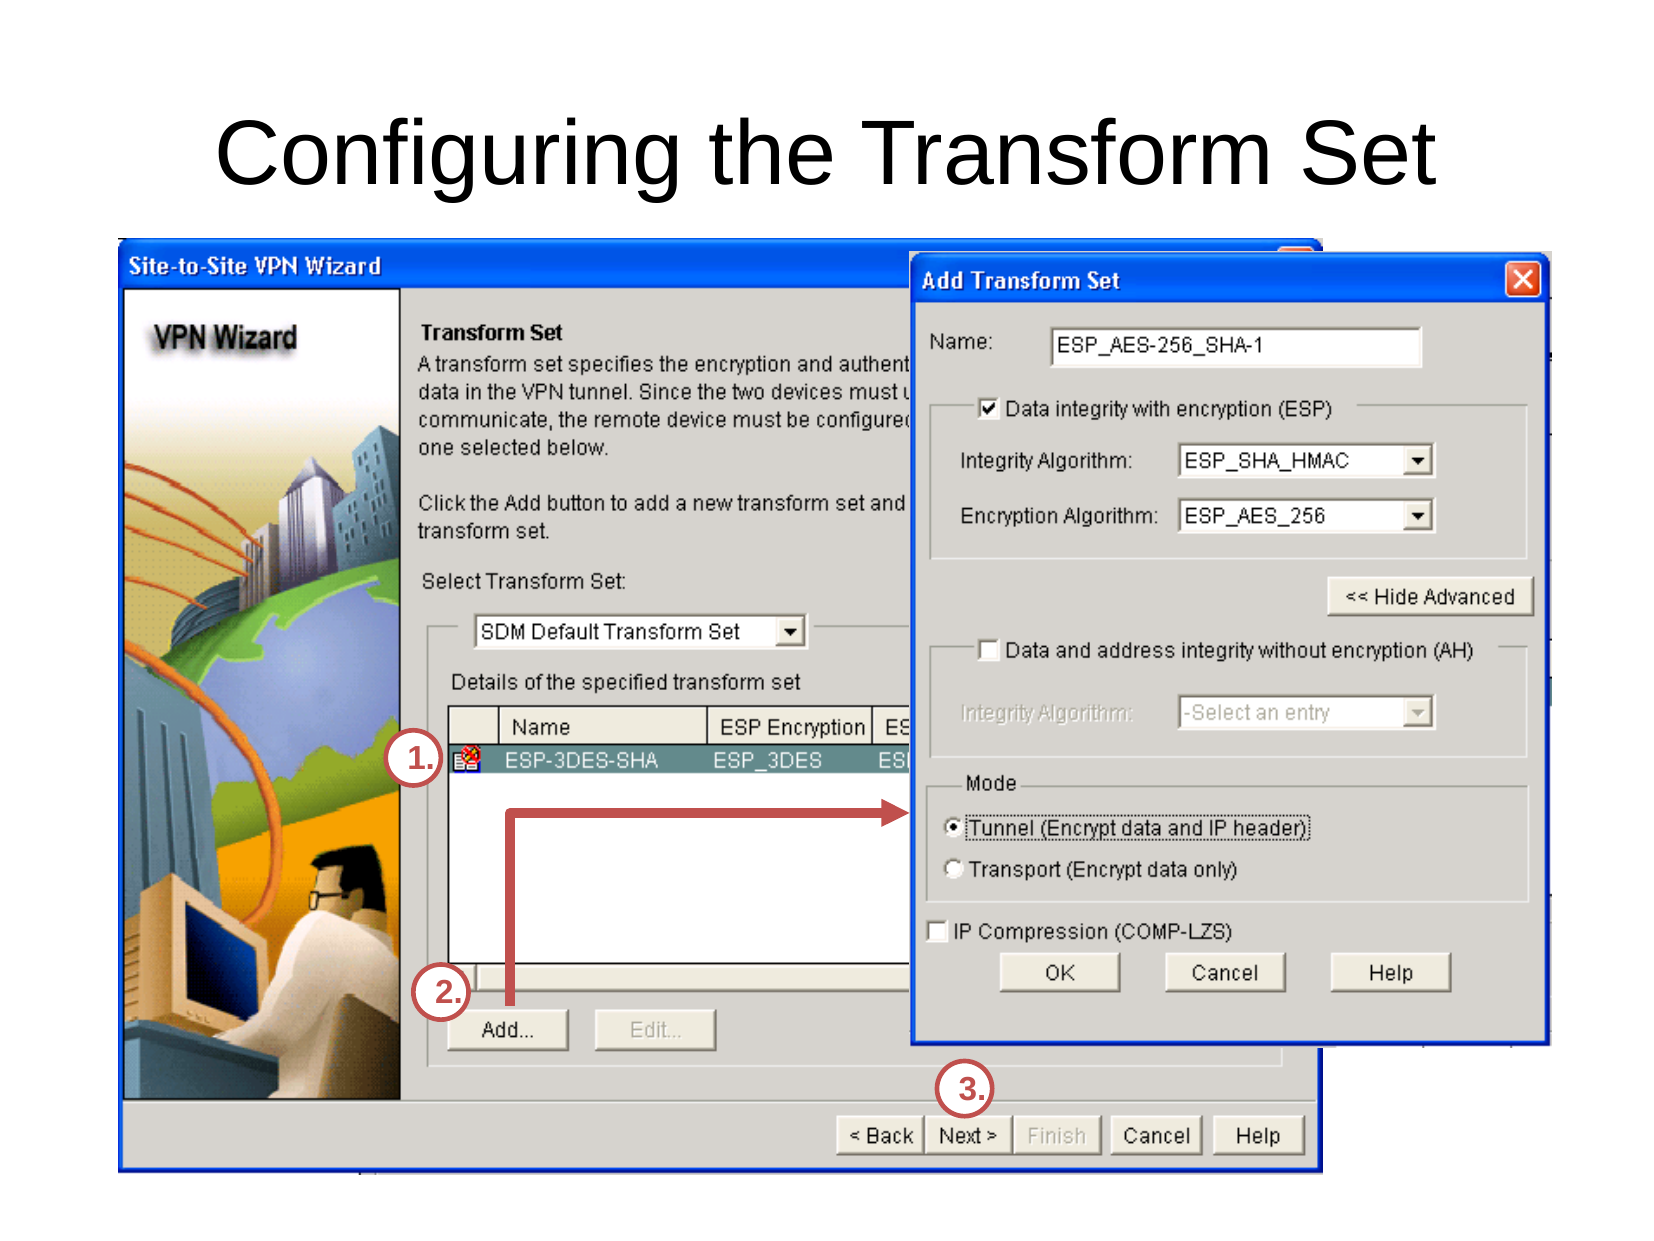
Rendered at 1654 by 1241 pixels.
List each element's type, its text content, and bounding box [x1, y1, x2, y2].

text_box 1. [385, 730, 441, 786]
text_box 2. [413, 964, 469, 1020]
text_box [118, 238, 1552, 1175]
title Configuring the Transform Set [82, 49, 1571, 257]
text_box 3. [936, 1060, 993, 1117]
